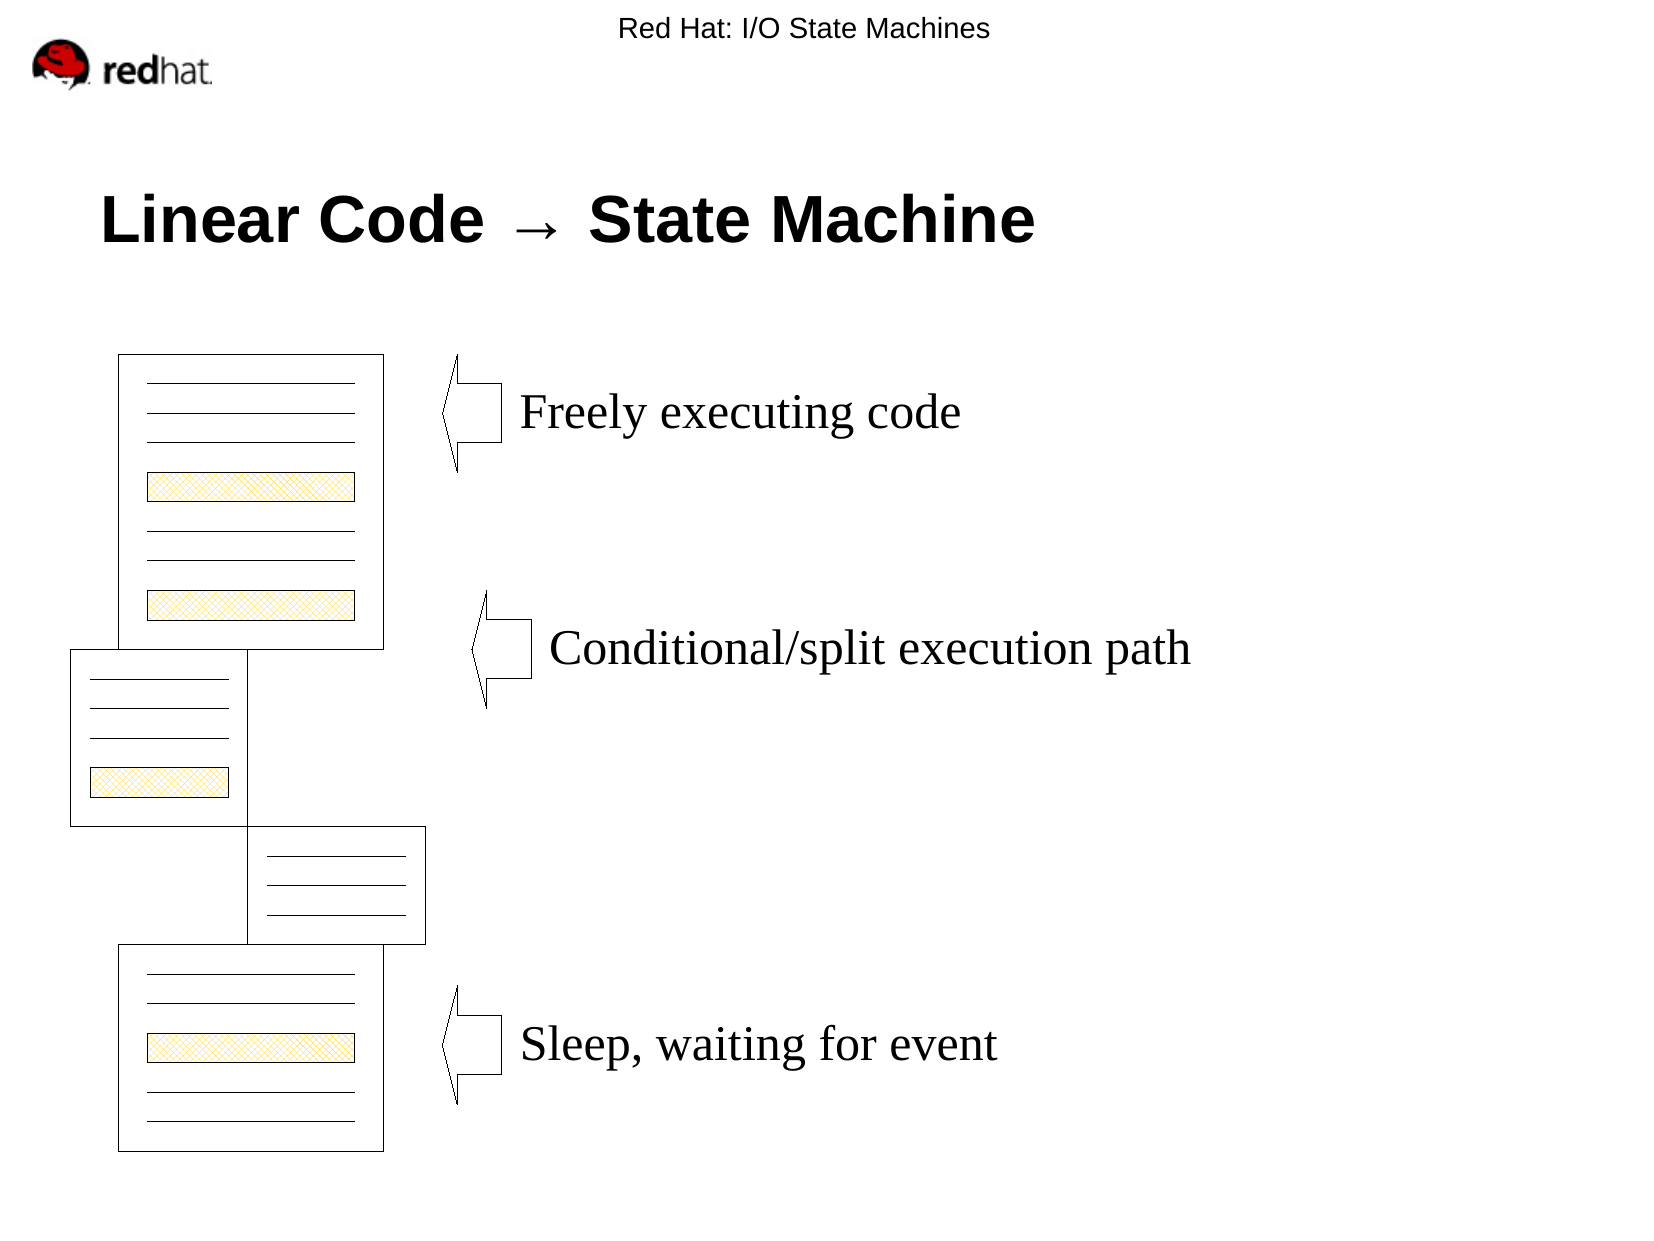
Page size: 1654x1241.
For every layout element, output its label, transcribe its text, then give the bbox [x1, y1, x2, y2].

title Linear Code → State Machine [100, 164, 1506, 275]
text_box [90, 767, 229, 798]
text_box Freely executing code [519, 383, 963, 440]
text_box Sleep, waiting for event [519, 1015, 999, 1072]
picture [31, 37, 212, 98]
text_box [147, 1033, 355, 1063]
text_box [147, 472, 355, 502]
text_box Conditional/split execution path [549, 620, 1193, 676]
text_box [147, 590, 355, 621]
